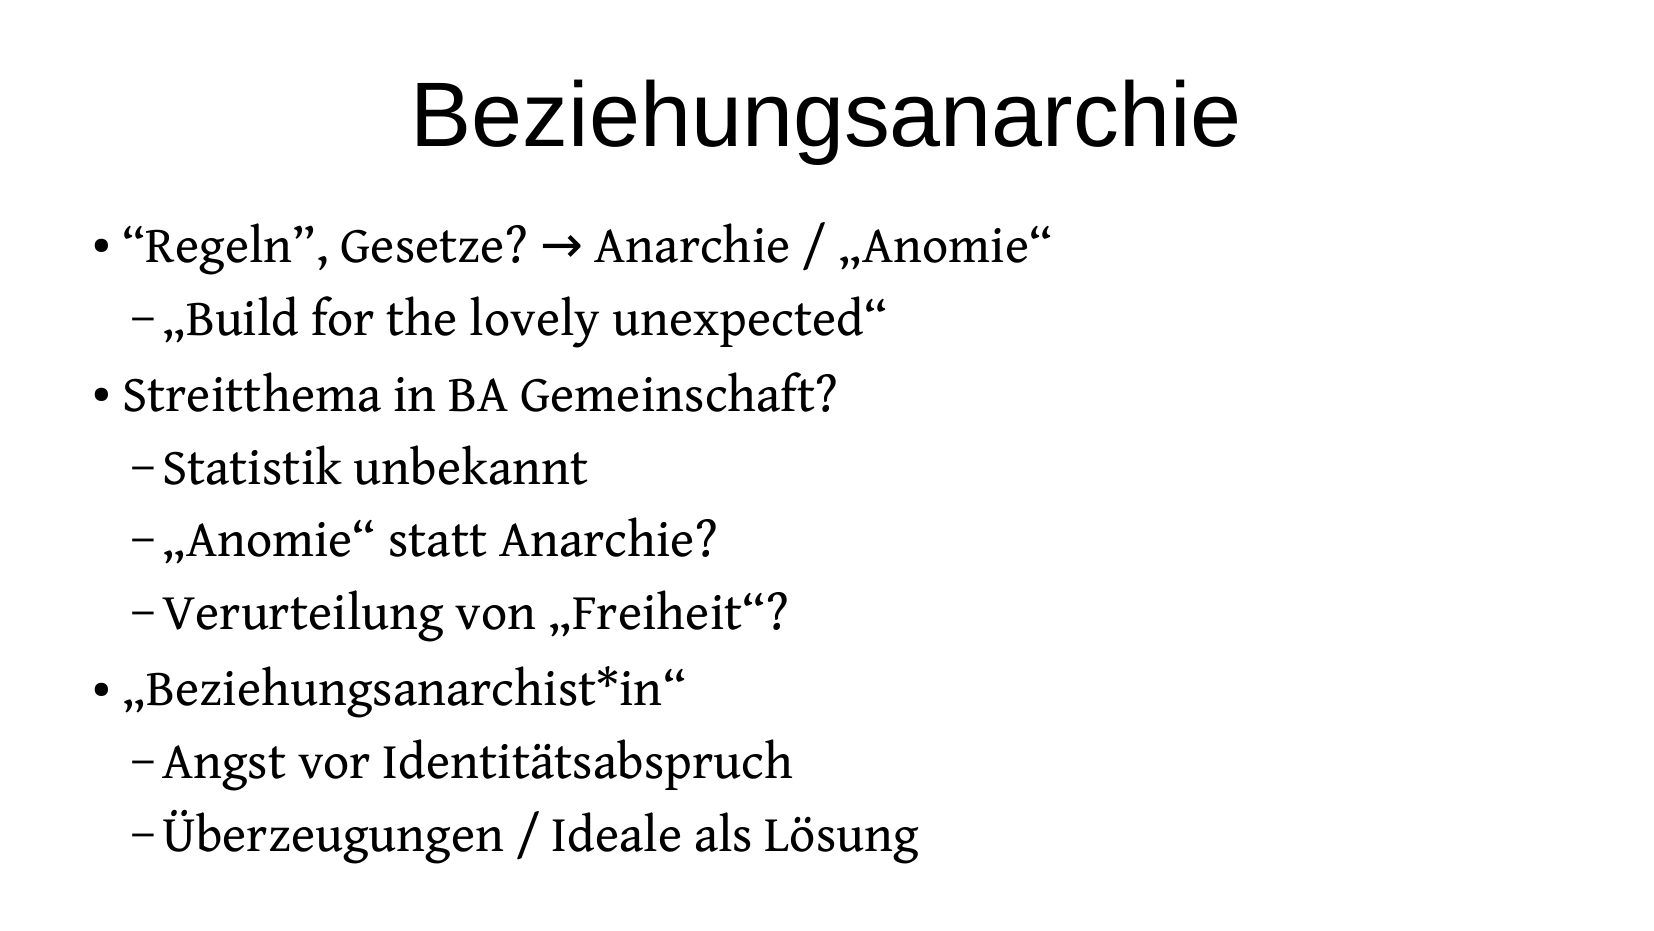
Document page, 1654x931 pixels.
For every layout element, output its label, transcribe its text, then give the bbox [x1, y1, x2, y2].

list “Regeln”, Gesetze? → Anarchie / „Anomie“ „Build for the lovely unexpected“ Streitthema in BA Gemeinschaft? Statistik unbekannt „Anomie“ statt Anarchie? Verurteilung von „Freiheit“? „Beziehungsanarchist*in“ Angst vor Identitätsabspruch Überzeugungen / Ideale als Lösung [82, 217, 1571, 871]
title Beziehungsanarchie [82, 37, 1571, 193]
